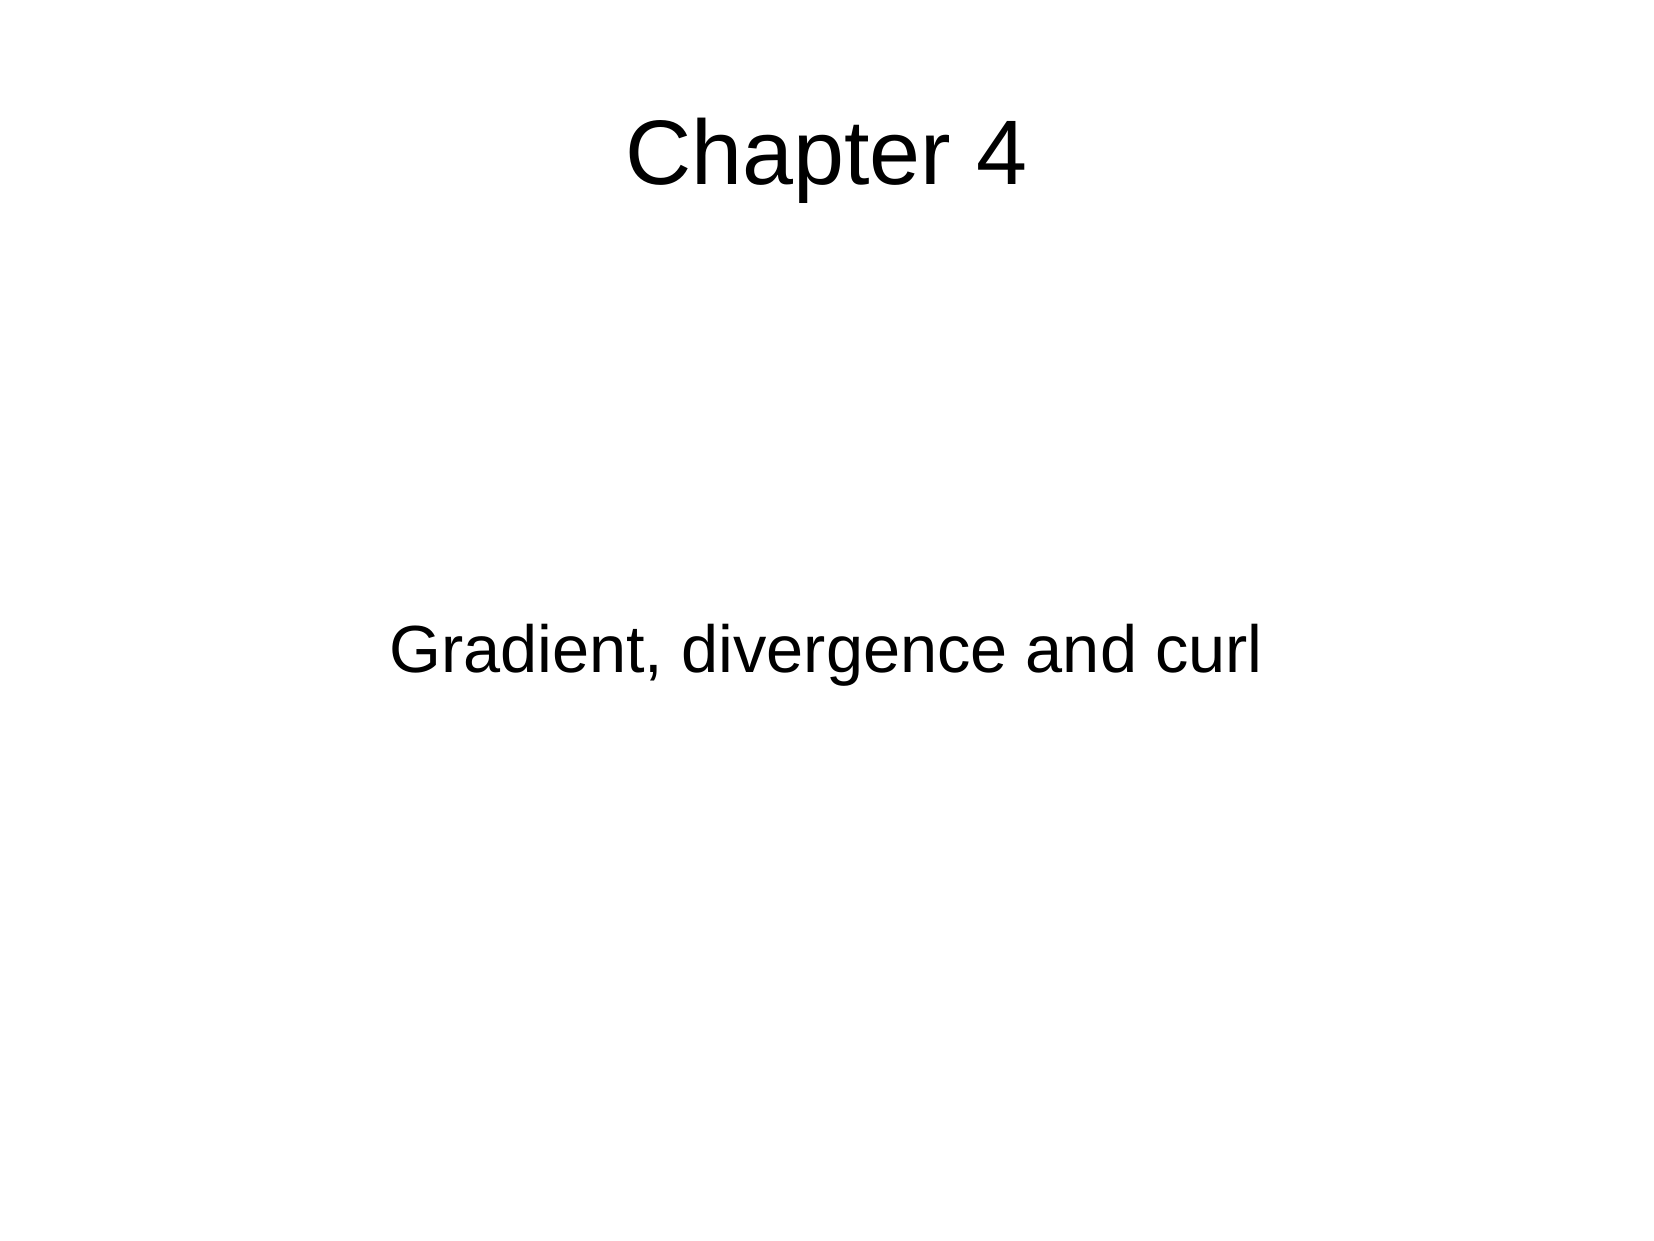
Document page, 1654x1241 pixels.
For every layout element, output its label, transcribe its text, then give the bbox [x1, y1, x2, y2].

subtitle Gradient, divergence and curl [82, 290, 1571, 1010]
title Chapter 4 [82, 49, 1571, 257]
